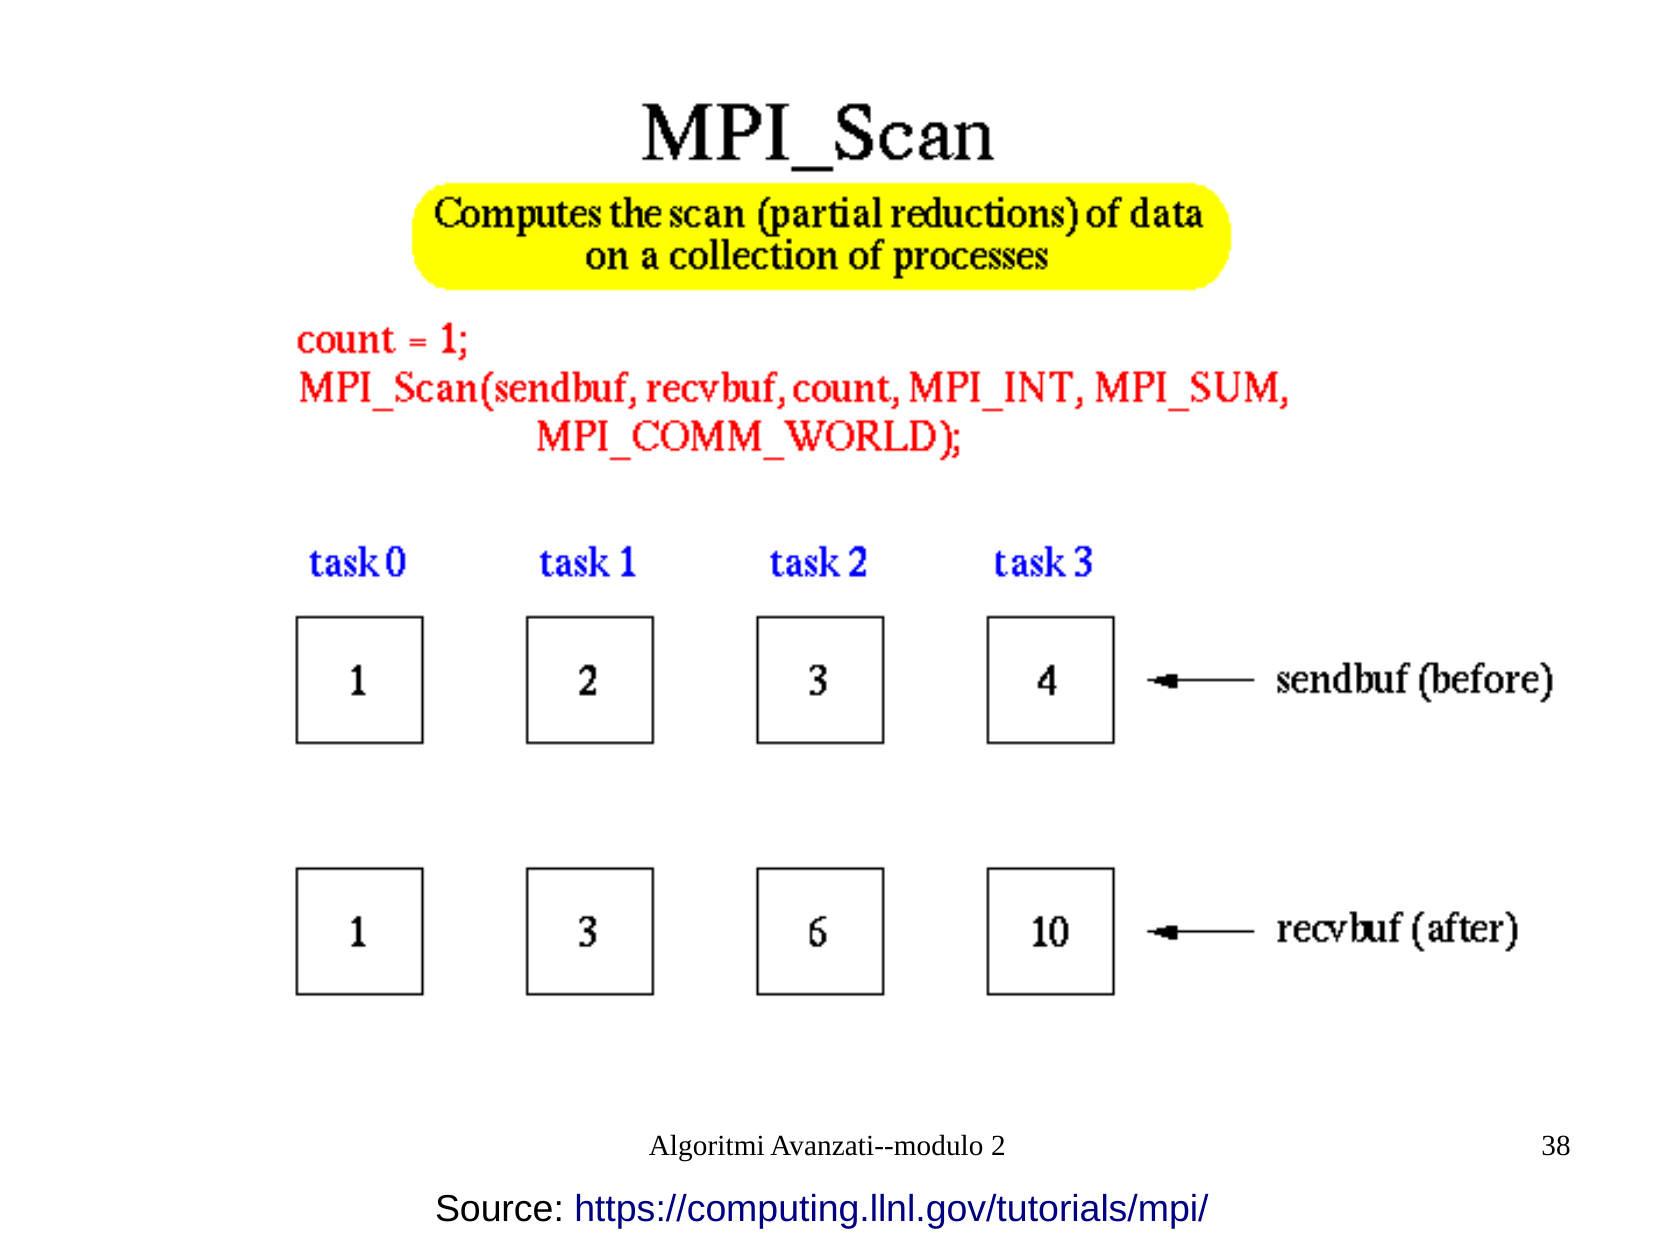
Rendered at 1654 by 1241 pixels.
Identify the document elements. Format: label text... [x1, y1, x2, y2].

picture [187, 37, 1604, 1052]
text_box Source: https://computing.llnl.gov/tutorials/mpi/ [417, 1177, 1238, 1241]
